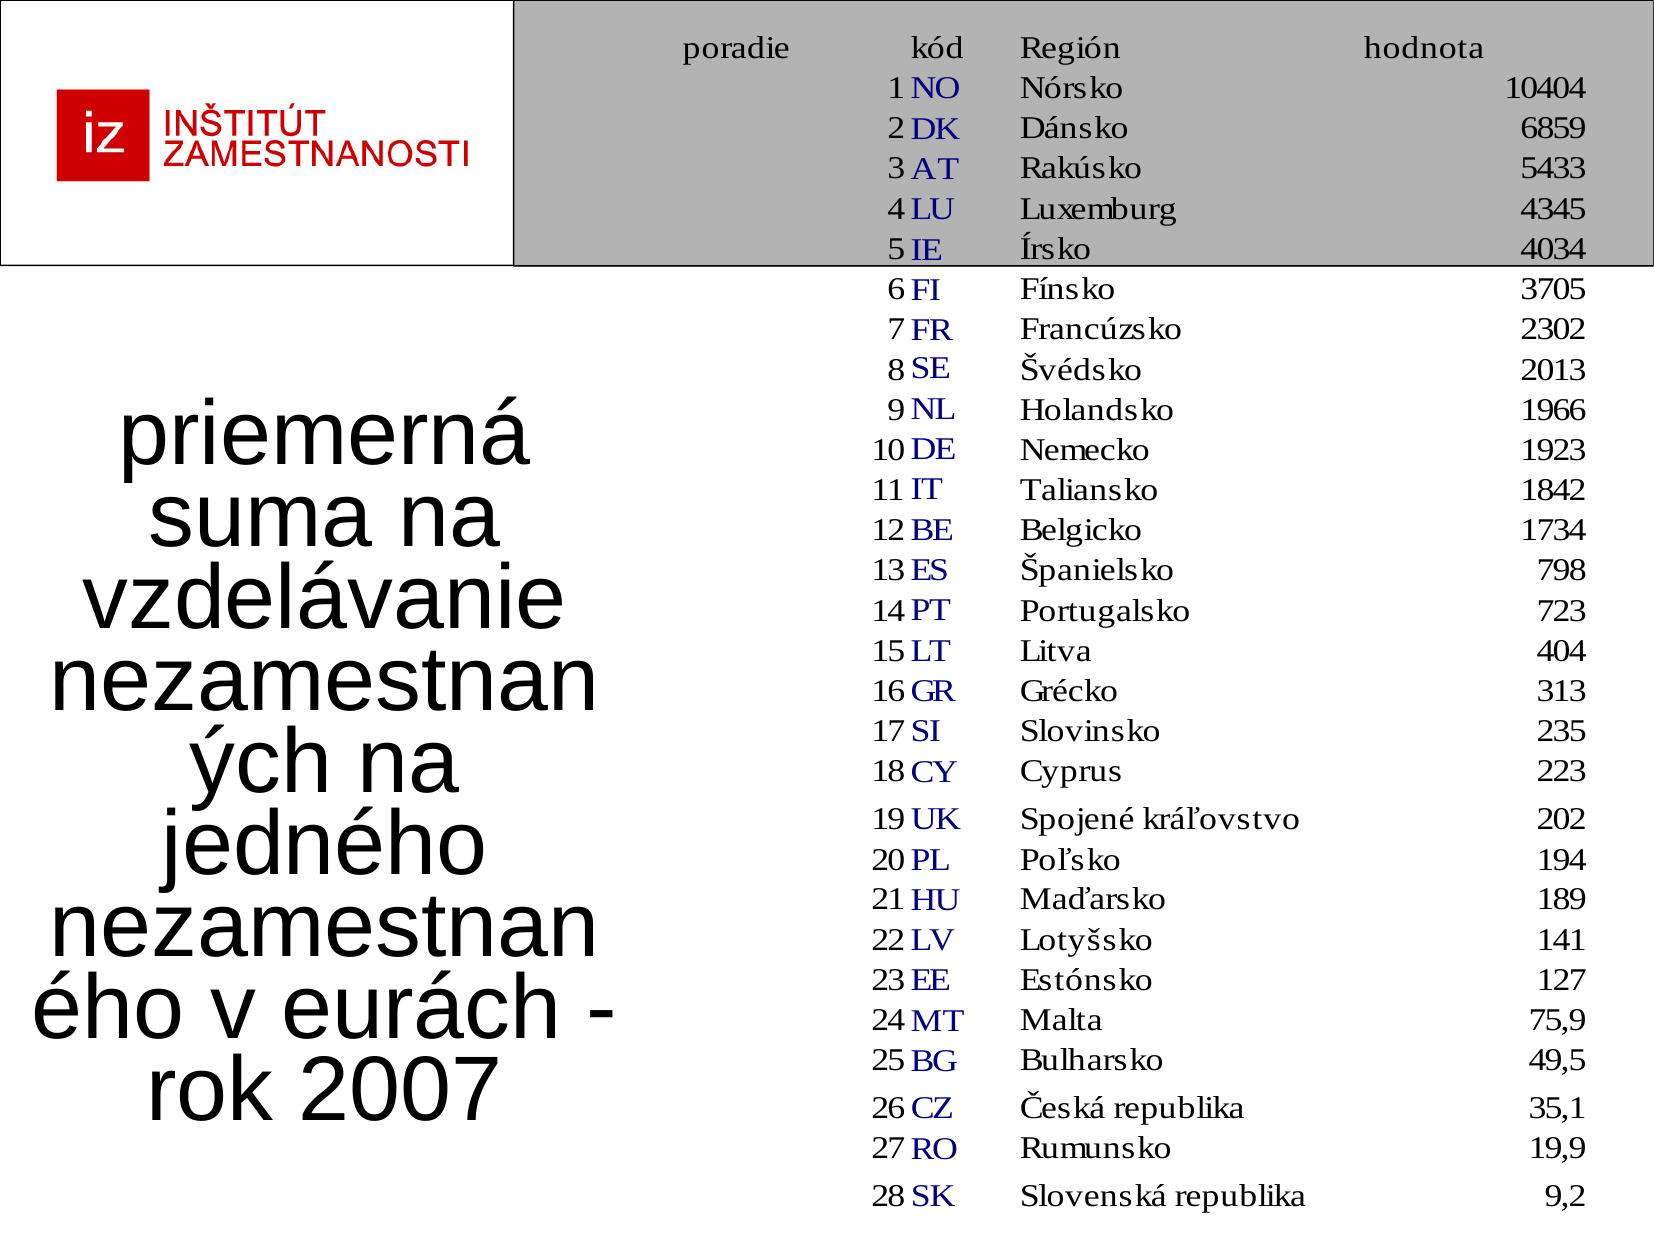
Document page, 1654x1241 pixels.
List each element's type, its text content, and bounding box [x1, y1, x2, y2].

picture [5, 8, 512, 257]
chart [679, 29, 1593, 1241]
title priemerná suma na vzdelávanie nezamestnaných na jedného nezamestnaného v eurách - rok 2007 [29, 324, 621, 1211]
